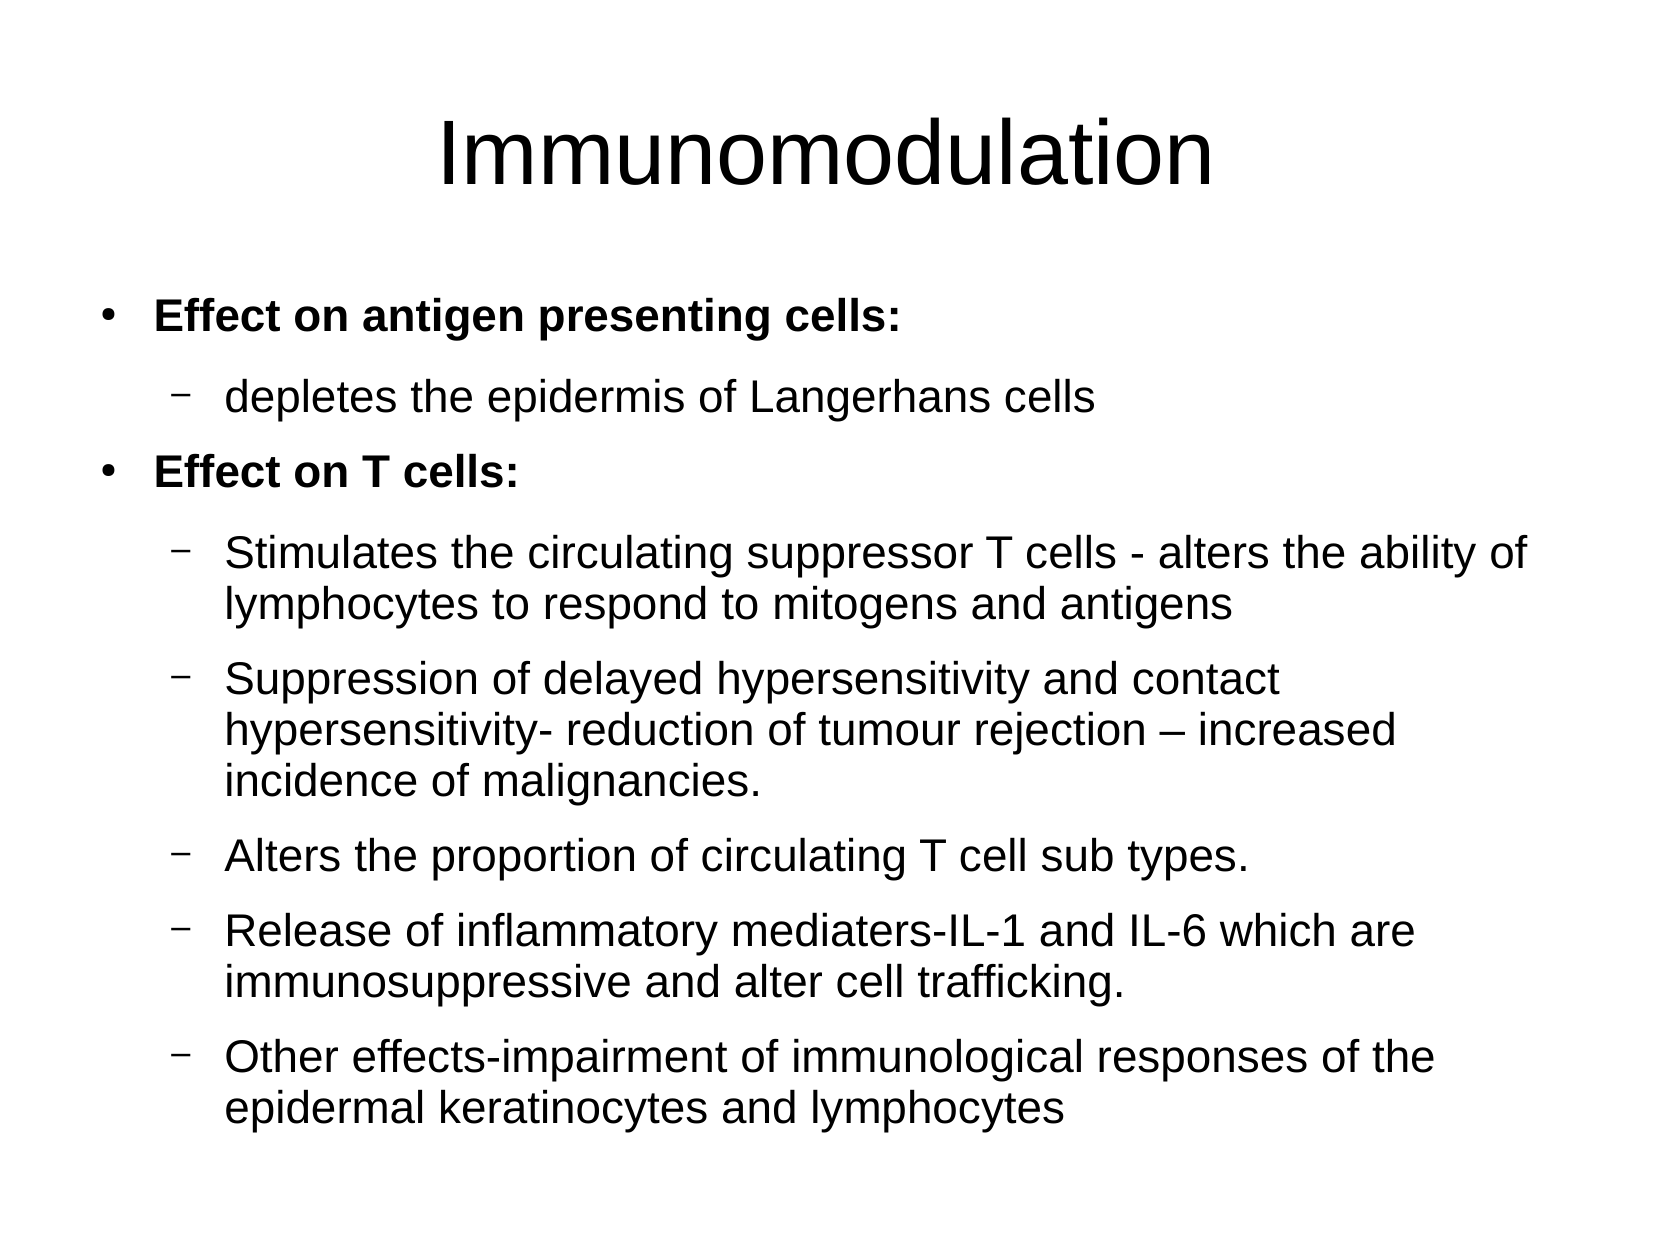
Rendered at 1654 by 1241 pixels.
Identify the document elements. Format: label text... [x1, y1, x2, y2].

title Immunomodulation [82, 49, 1571, 257]
list Effect on antigen presenting cells: depletes the epidermis of Langerhans cells Effect on T cells: Stimulates the circulating suppressor T cells - alters the ability of lymphocytes to respond to mitogens and antigens Suppression of delayed hypersensitivity and contact hypersensitivity- reduction of tumour rejection – increased incidence of malignancies. Alters the proportion of circulating T cell sub types. Release of inflammatory mediaters-IL-1 and IL-6 which are immunosuppressive and alter cell trafficking. Other effects-impairment of immunological responses of the epidermal keratinocytes and lymphocytes [82, 290, 1571, 1134]
